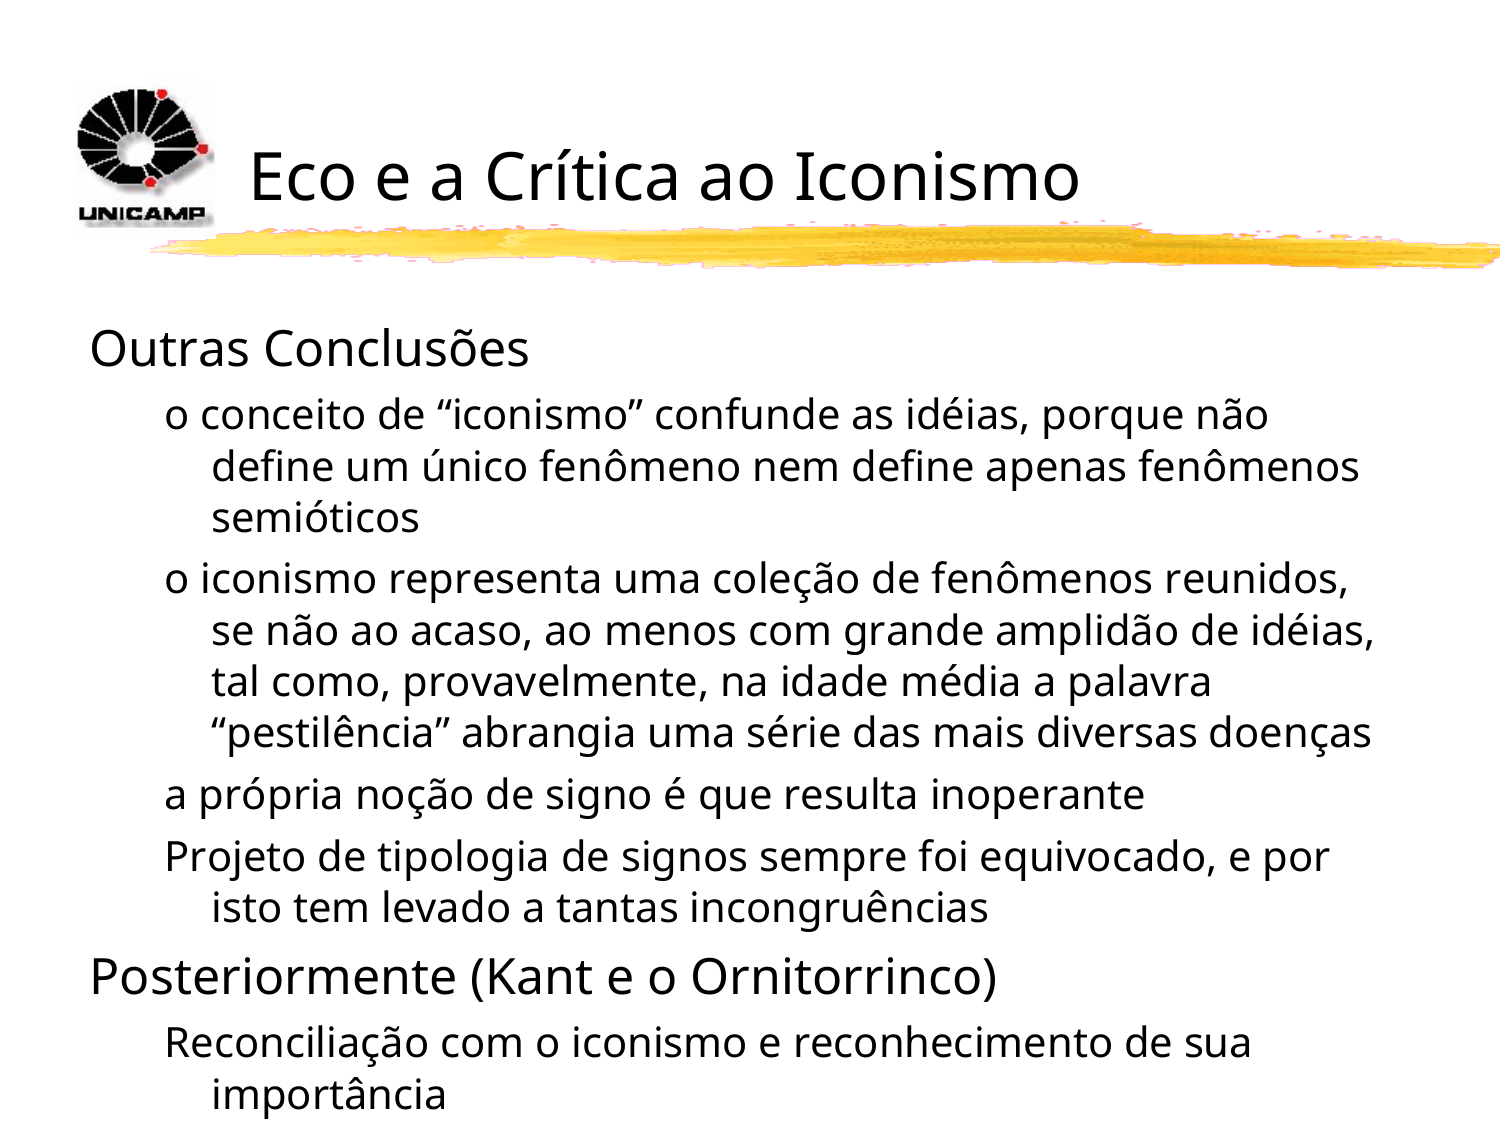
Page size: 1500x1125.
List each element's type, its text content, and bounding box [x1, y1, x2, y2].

picture [75, 74, 1500, 279]
title Eco e a Crítica ao Iconismo [233, 37, 1434, 225]
list Outras Conclusões o conceito de “iconismo” confunde as idéias, porque não define um único fenômeno nem define apenas fenômenos semióticos o iconismo representa uma coleção de fenômenos reunidos, se não ao acaso, ao menos com grande amplidão de idéias, tal como, provavelmente, na idade média a palavra “pestilência” abrangia uma série das mais diversas doenças a própria noção de signo é que resulta inoperante Projeto de tipologia de signos sempre foi equivocado, e por isto tem levado a tantas incongruências Posteriormente (Kant e o Ornitorrinco) Reconciliação com o iconismo e reconhecimento de sua importância [74, 309, 1417, 994]
